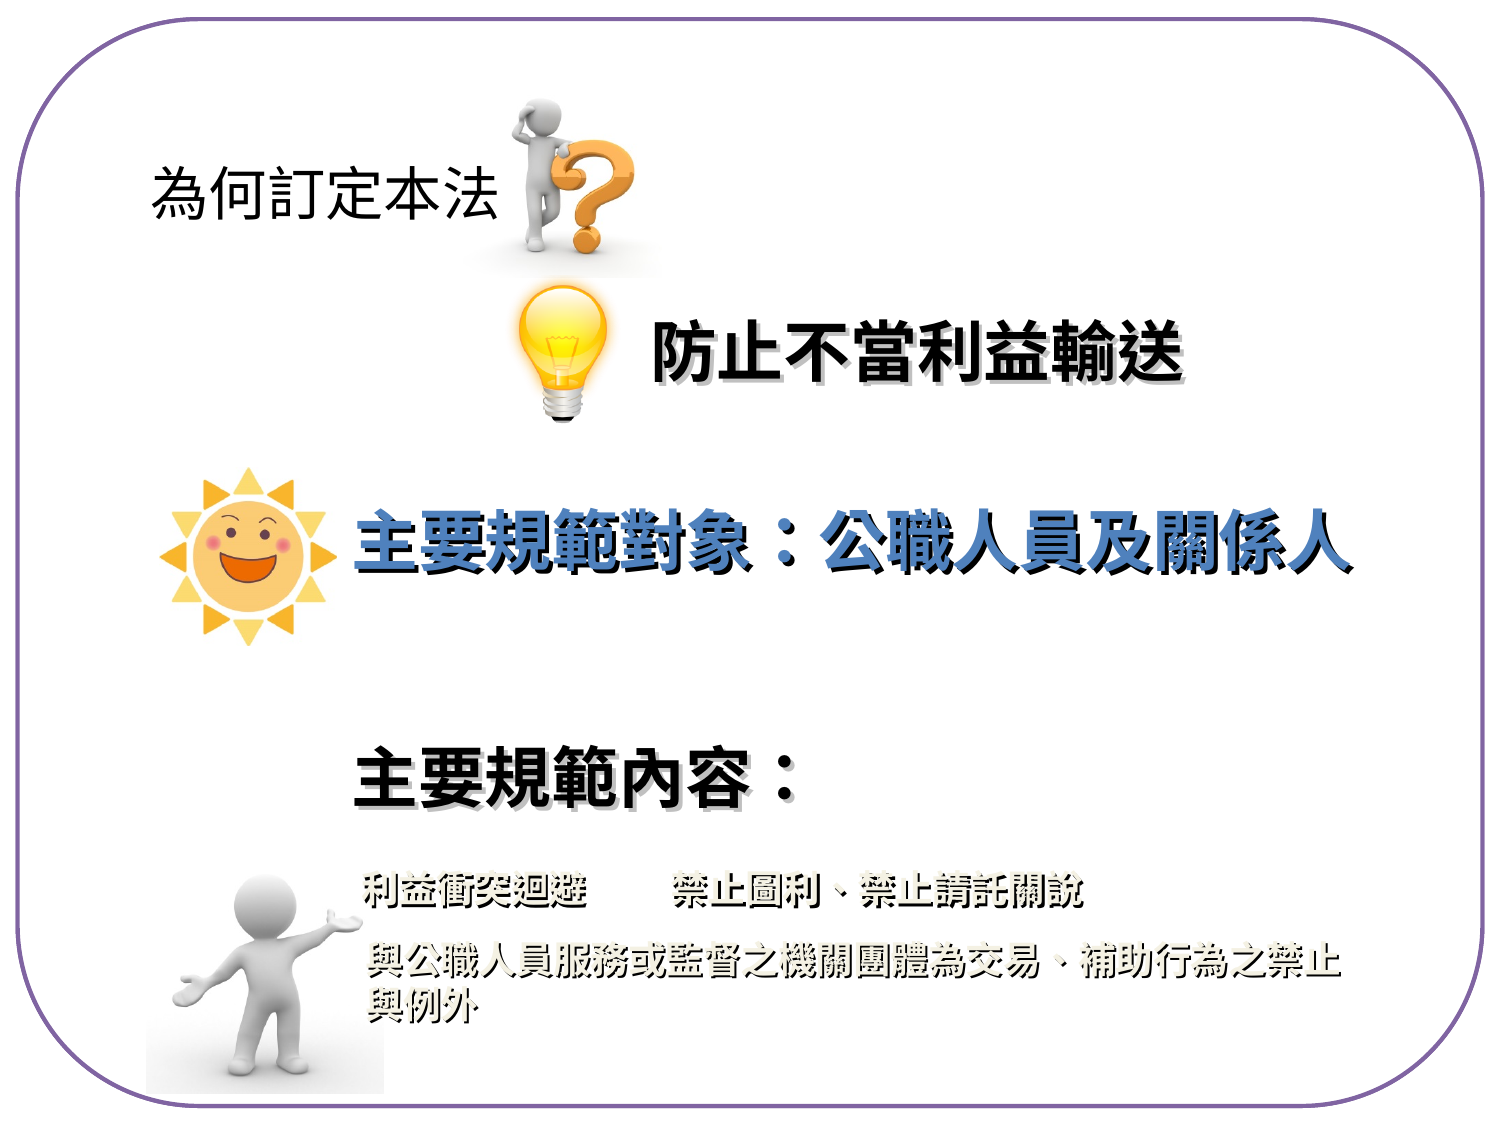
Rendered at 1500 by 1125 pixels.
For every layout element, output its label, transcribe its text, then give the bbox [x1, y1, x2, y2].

text_box 與公職人員服務或監督之機關團體為交易、補助行為之禁止與例外 [350, 928, 1375, 1035]
picture [159, 467, 337, 646]
text_box 為何訂定本法 [135, 149, 538, 235]
text_box 禁止圖利、禁止請託關說 [655, 857, 1199, 919]
picture [461, 78, 662, 425]
text_box 主要規範對象：公職人員及關係人 [336, 491, 1375, 588]
text_box 防止不當利益輸送 [635, 302, 1247, 399]
text_box 主要規範內容： [336, 727, 821, 824]
text_box 利益衝突迴避 [346, 857, 621, 919]
picture [146, 857, 384, 1095]
